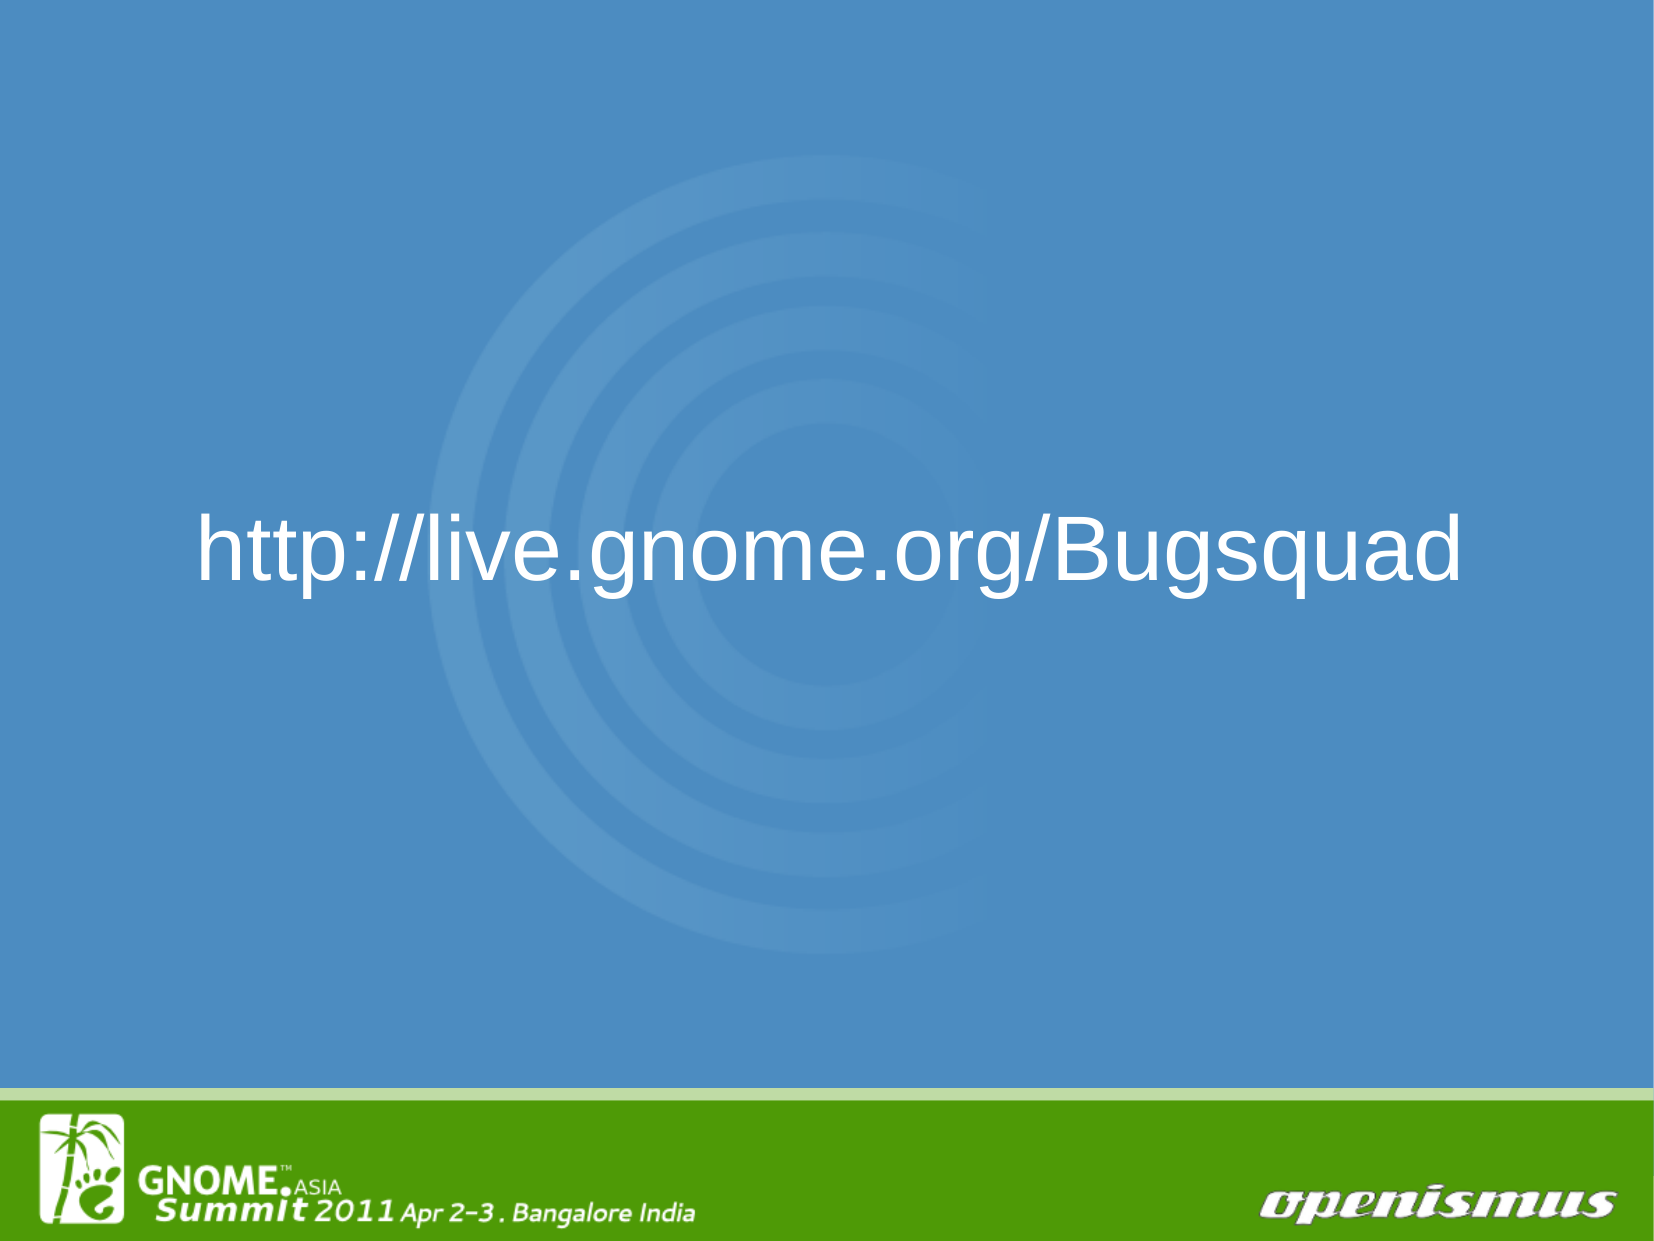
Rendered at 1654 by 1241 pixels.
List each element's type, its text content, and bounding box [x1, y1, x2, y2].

title http://live.gnome.org/Bugsquad [120, 394, 1542, 704]
picture [0, 0, 1654, 1241]
